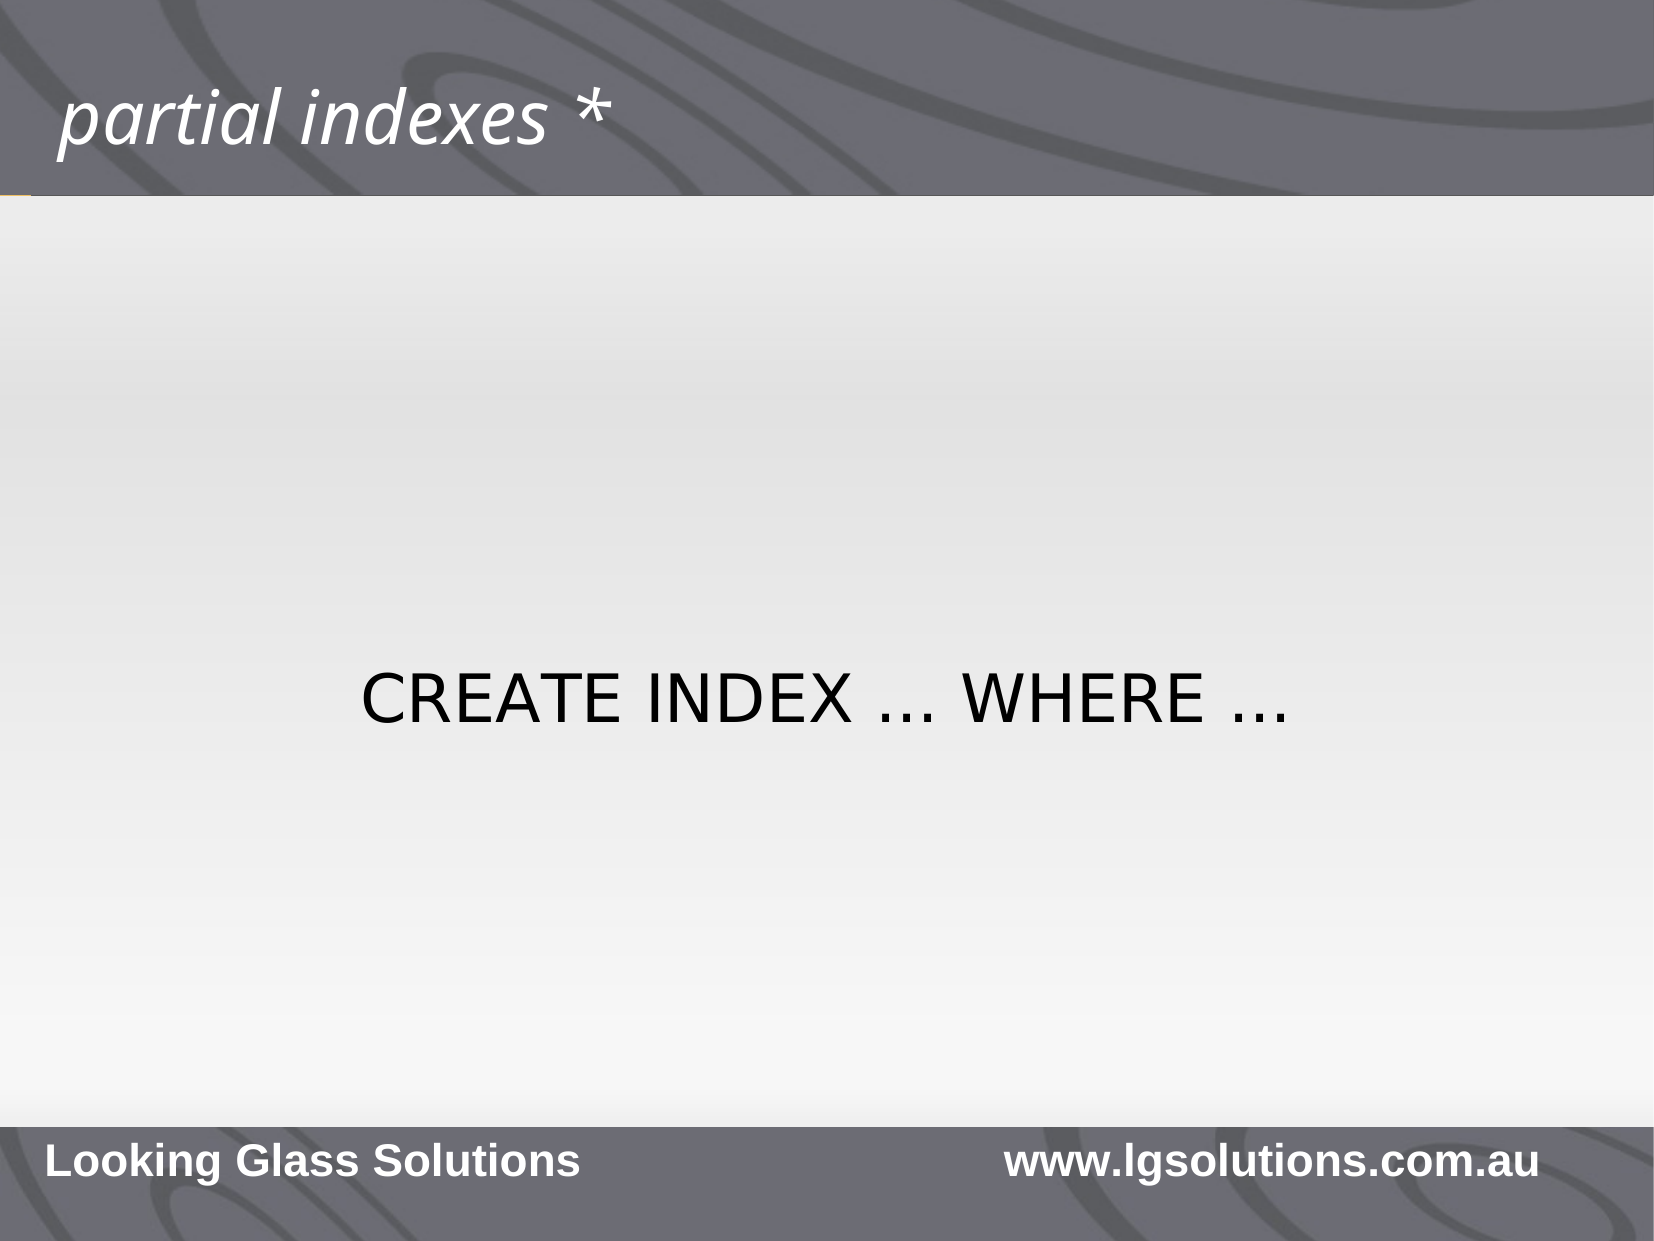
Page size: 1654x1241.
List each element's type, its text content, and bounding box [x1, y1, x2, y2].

title partial indexes * [59, 48, 1270, 182]
picture [0, 0, 1654, 1241]
subtitle CREATE INDEX ... WHERE ... [82, 297, 1571, 1102]
